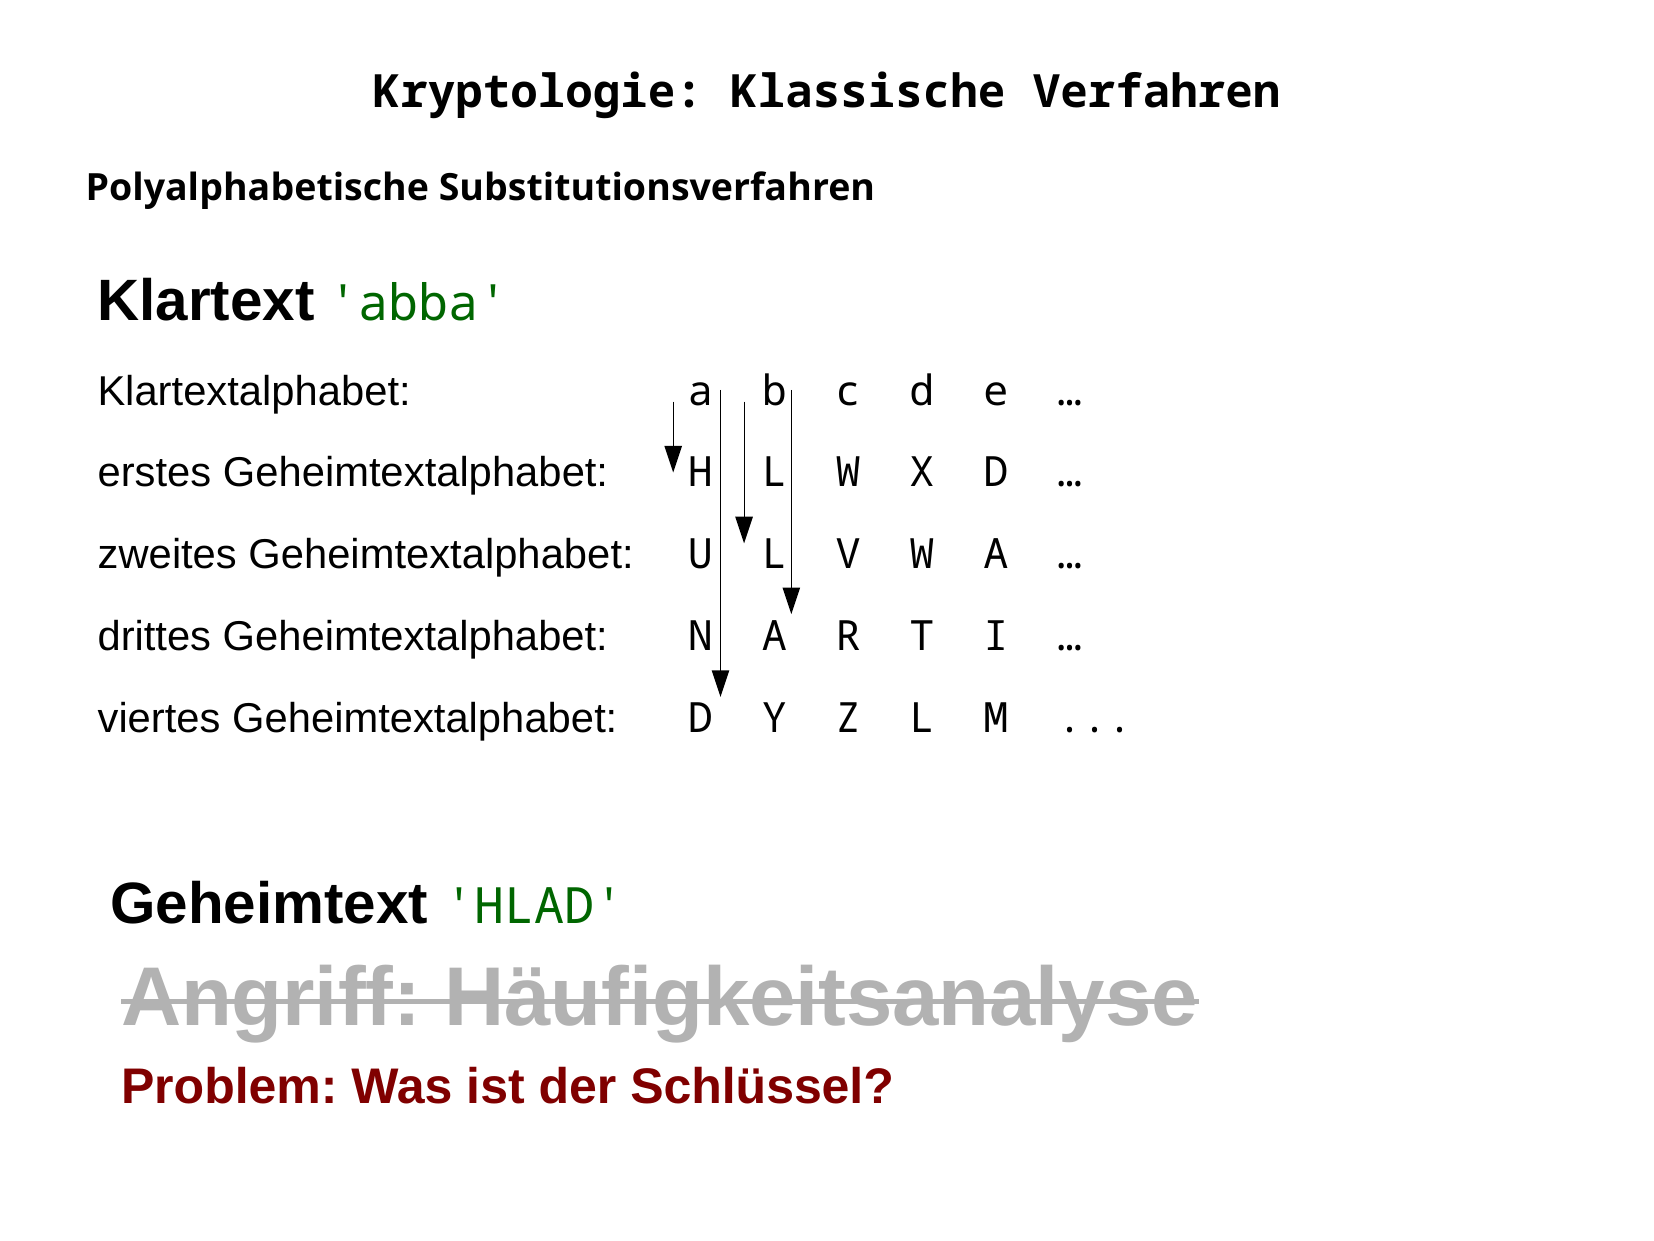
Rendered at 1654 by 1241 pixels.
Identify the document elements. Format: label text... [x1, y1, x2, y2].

text_box Geheimtext 'HLAD' [95, 862, 768, 1001]
text_box Klartext 'abba' Klartextalphabet: a b c d e … erstes Geheimtextalphabet: H L W X D … zweites Geheimtextalphabet: U L V W A … drittes Geheimtextalphabet: N A R T I … viertes Geheimtextalphabet: D Y Z L M ... [82, 259, 1501, 719]
title Kryptologie: Klassische Verfahren [82, 49, 1571, 130]
text_box Problem: Was ist der Schlüssel? [106, 1051, 1371, 1134]
text_box Polyalphabetische Substitutionsverfahren [70, 153, 1193, 214]
text_box Angriff: Häufigkeitsanalyse [106, 943, 1214, 1051]
